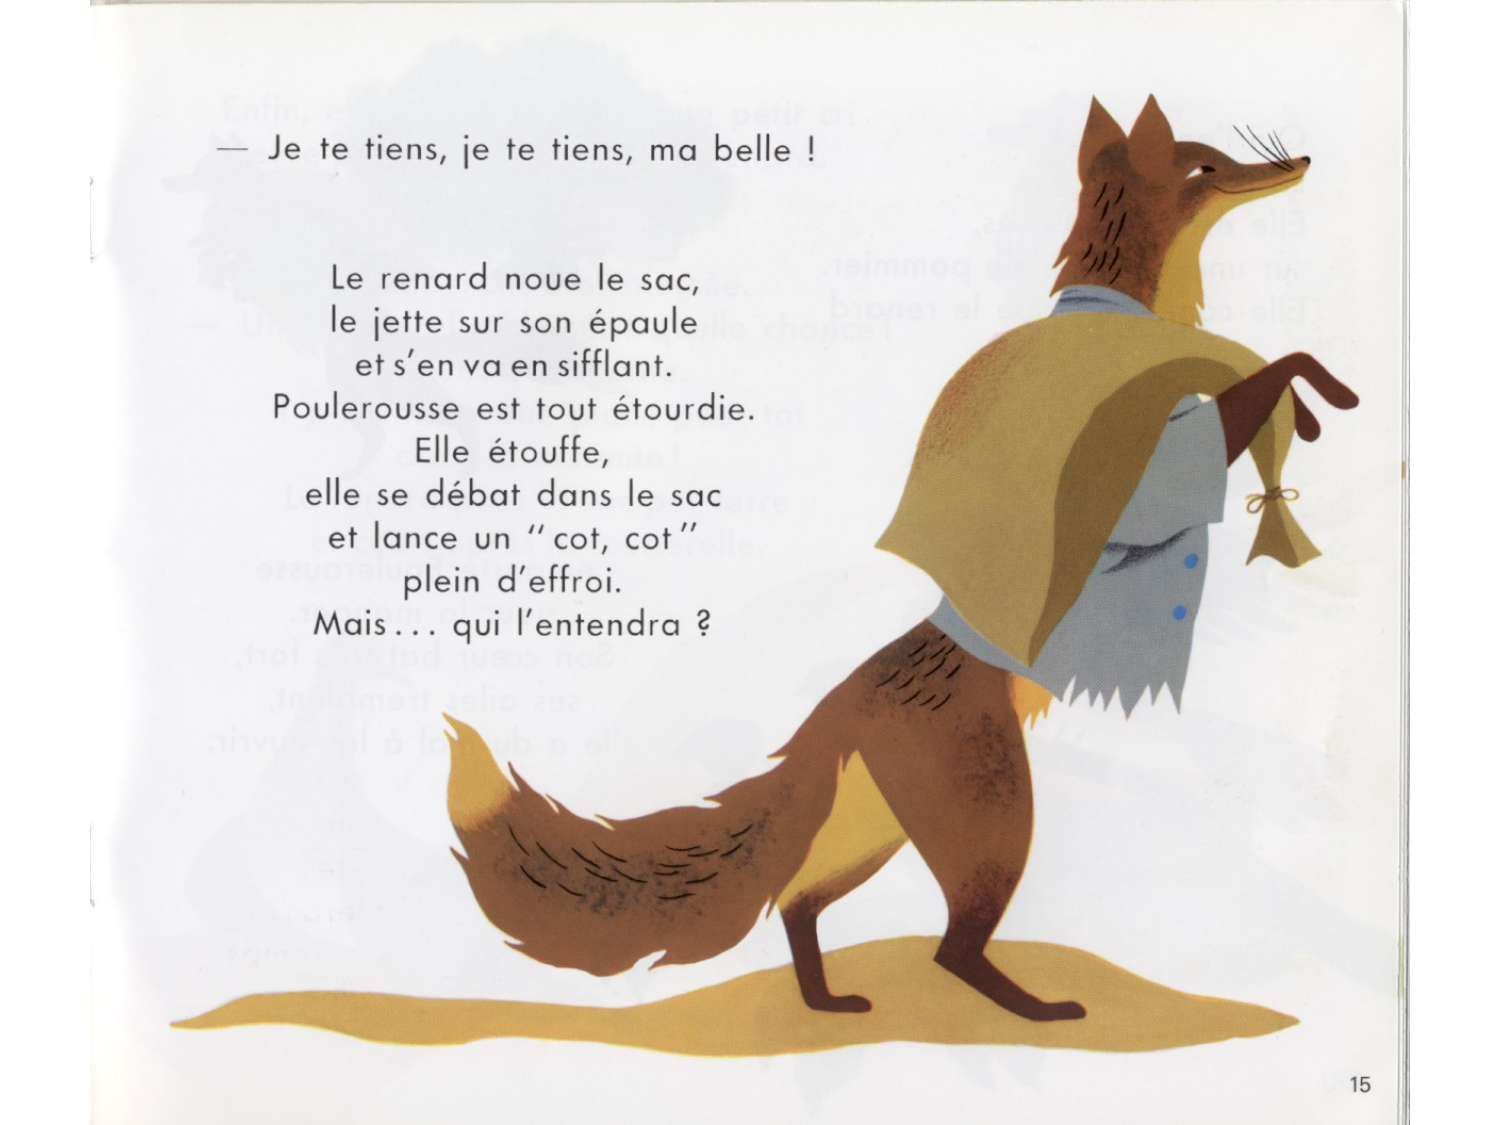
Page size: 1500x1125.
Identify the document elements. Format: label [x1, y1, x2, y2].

picture [90, 0, 1410, 1125]
